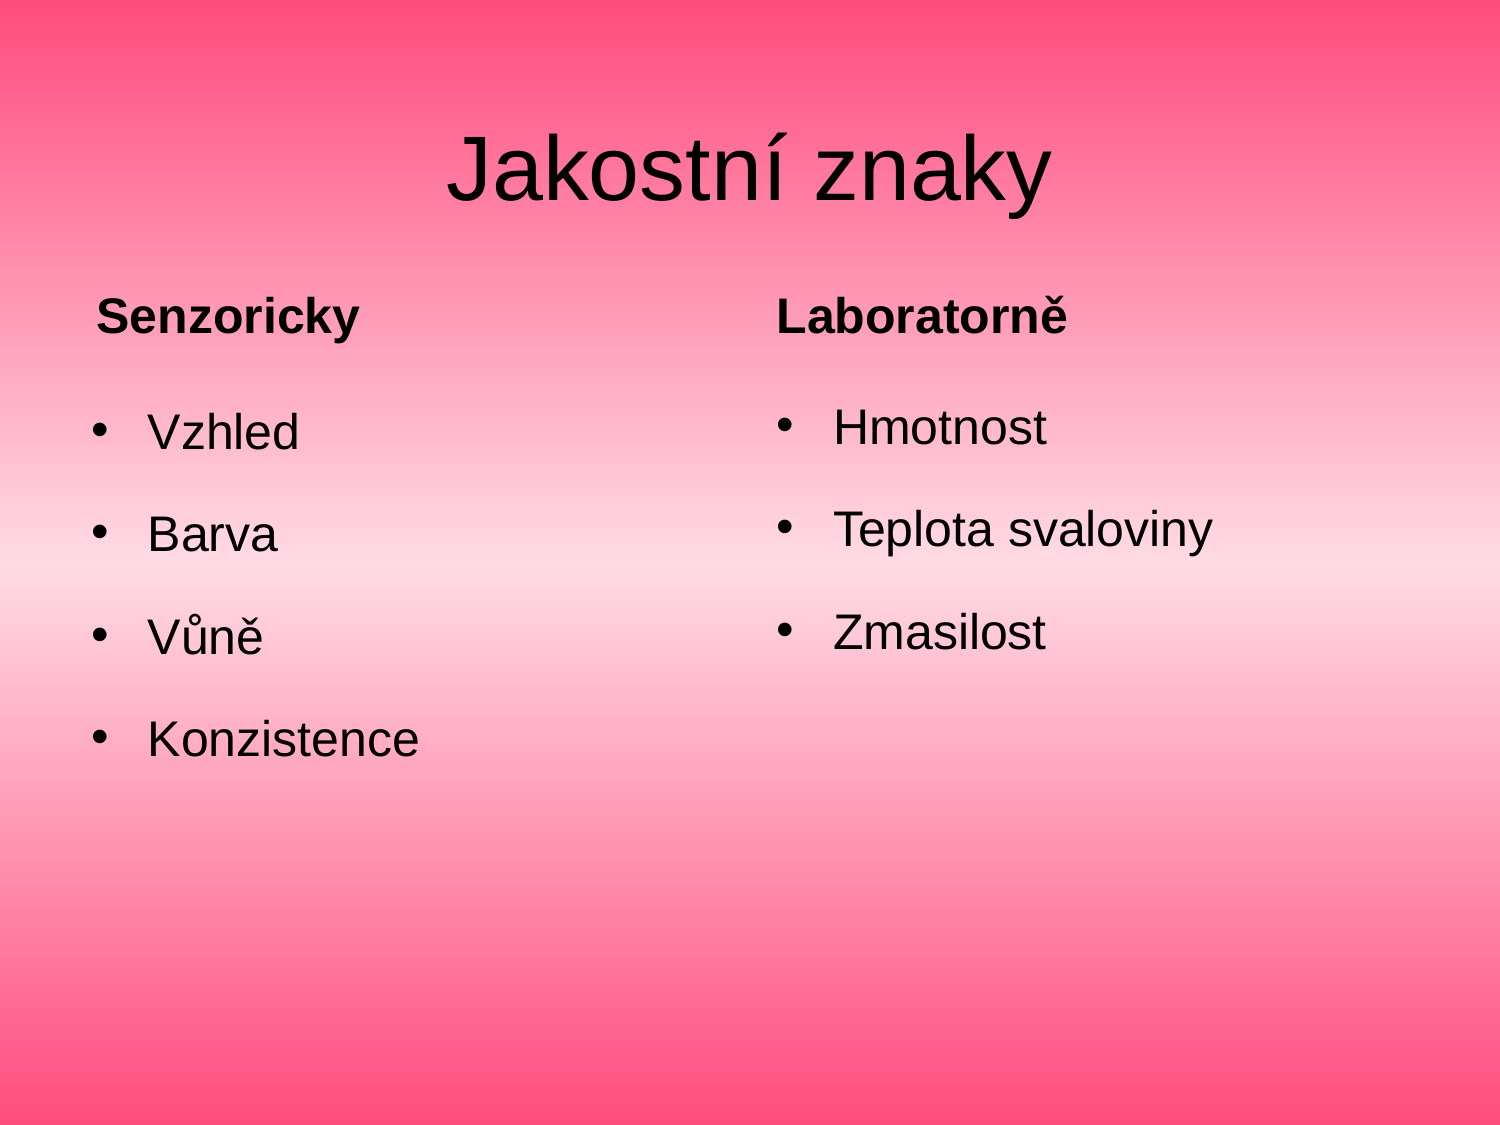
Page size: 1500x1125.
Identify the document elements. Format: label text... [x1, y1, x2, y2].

title Jakostní znaky [75, 93, 1426, 233]
list Vzhled Barva Vůně Konzistence [76, 361, 740, 1010]
list Senzoricky [81, 257, 745, 352]
list Hmotnost Teplota svaloviny Zmasilost [761, 356, 1425, 1006]
list Laboratorně [761, 257, 1425, 352]
